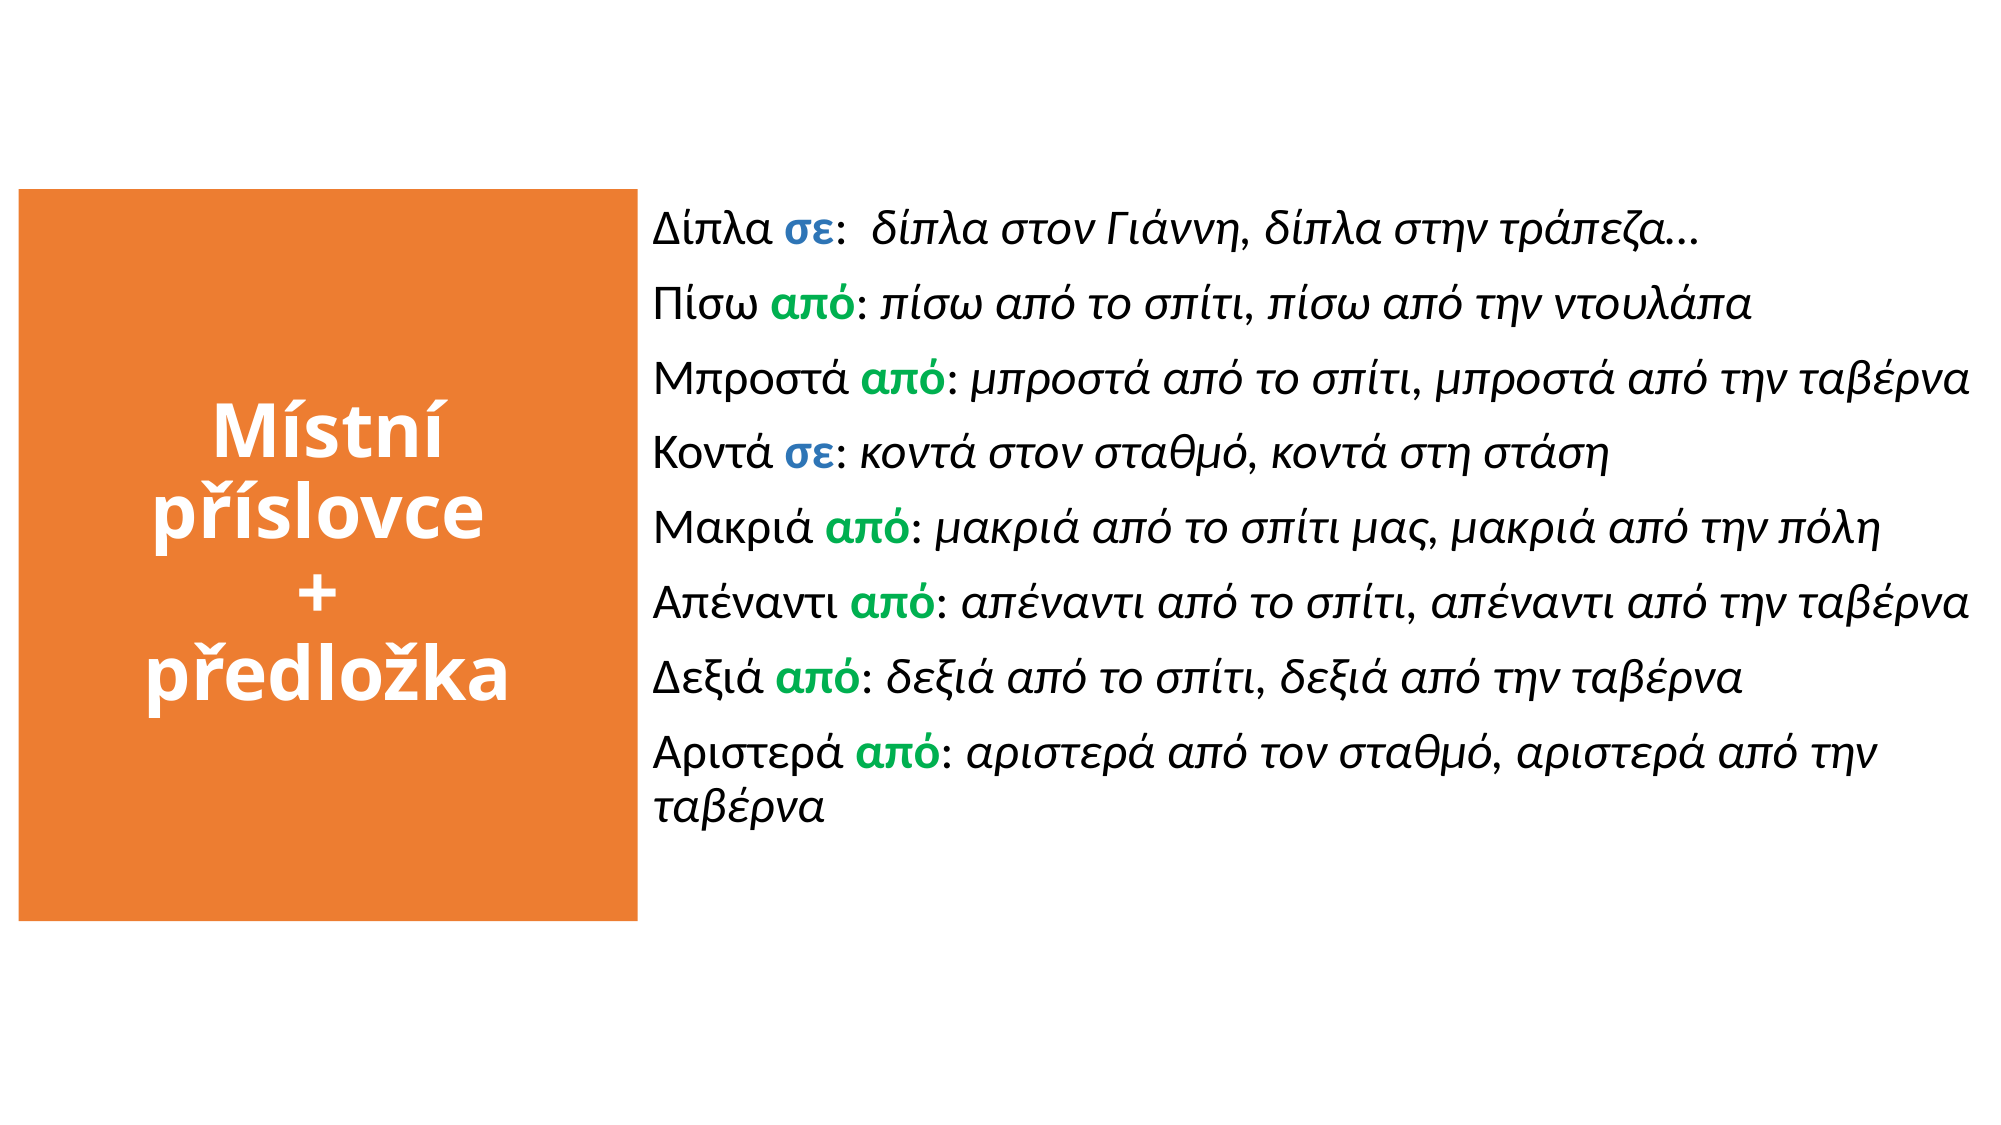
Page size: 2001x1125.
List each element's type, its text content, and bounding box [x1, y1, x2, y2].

list Δίπλα σε: δίπλα στον Γιάννη, δίπλα στην τράπεζα… Πίσω από: πίσω από το σπίτι, πίσω από την ντουλάπα Mπροστά από: μπροστά από το σπίτι, μπροστά από την ταβέρνα Κοντά σε: κοντά στον σταθμό, κοντά στη στάση Μακριά από: μακριά από το σπίτι μας, μακριά από την πόλη Απέναντι από: απέναντι από το σπίτι, απέναντι από την ταβέρνα Δεξιά από: δεξιά από το σπίτι, δεξιά από την ταβέρνα Αριστερά από: αριστερά από τον σταθμό, αριστερά από την ταβέρνα [637, 32, 2000, 1073]
title Místní příslovce + předložka [18, 189, 637, 922]
